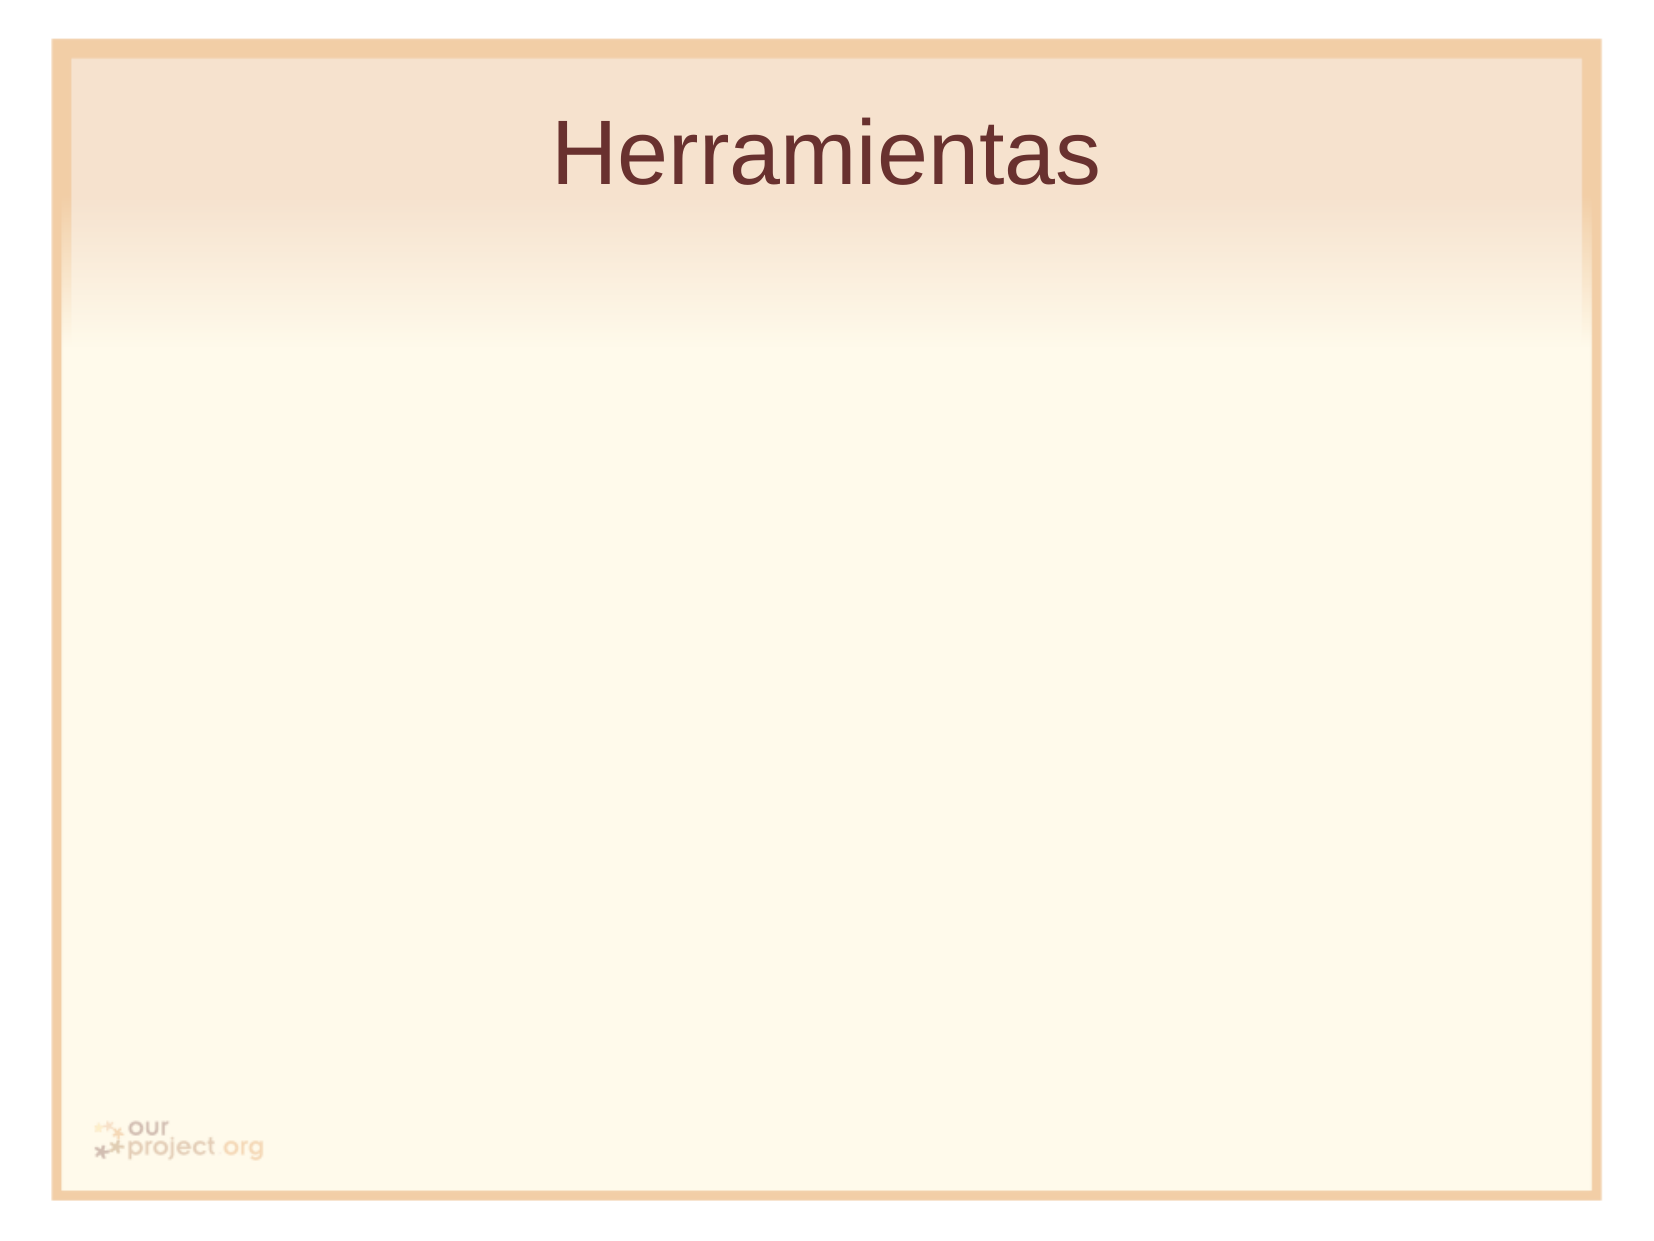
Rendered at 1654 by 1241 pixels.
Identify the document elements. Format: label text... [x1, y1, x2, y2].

title Herramientas [82, 49, 1571, 257]
picture [0, 0, 1654, 1241]
